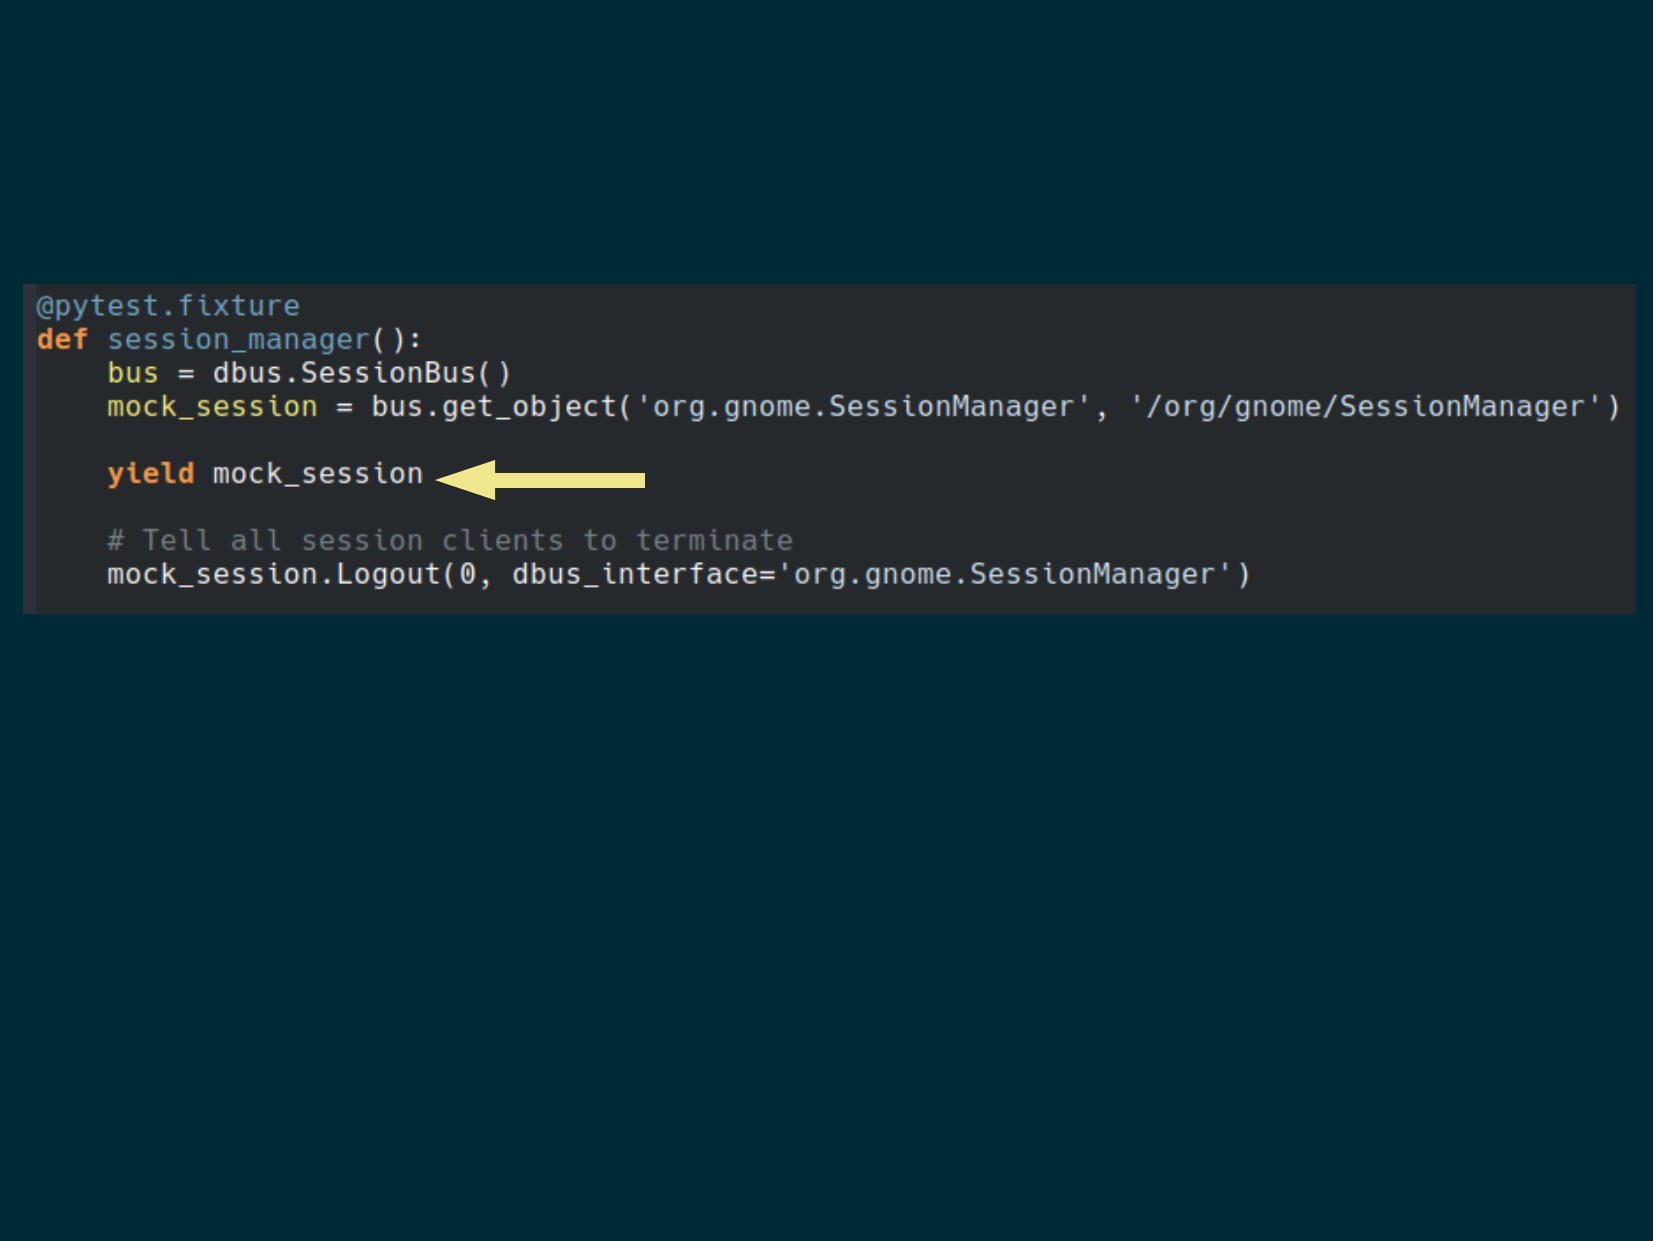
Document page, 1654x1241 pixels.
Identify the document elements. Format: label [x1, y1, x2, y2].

picture [24, 285, 1635, 613]
